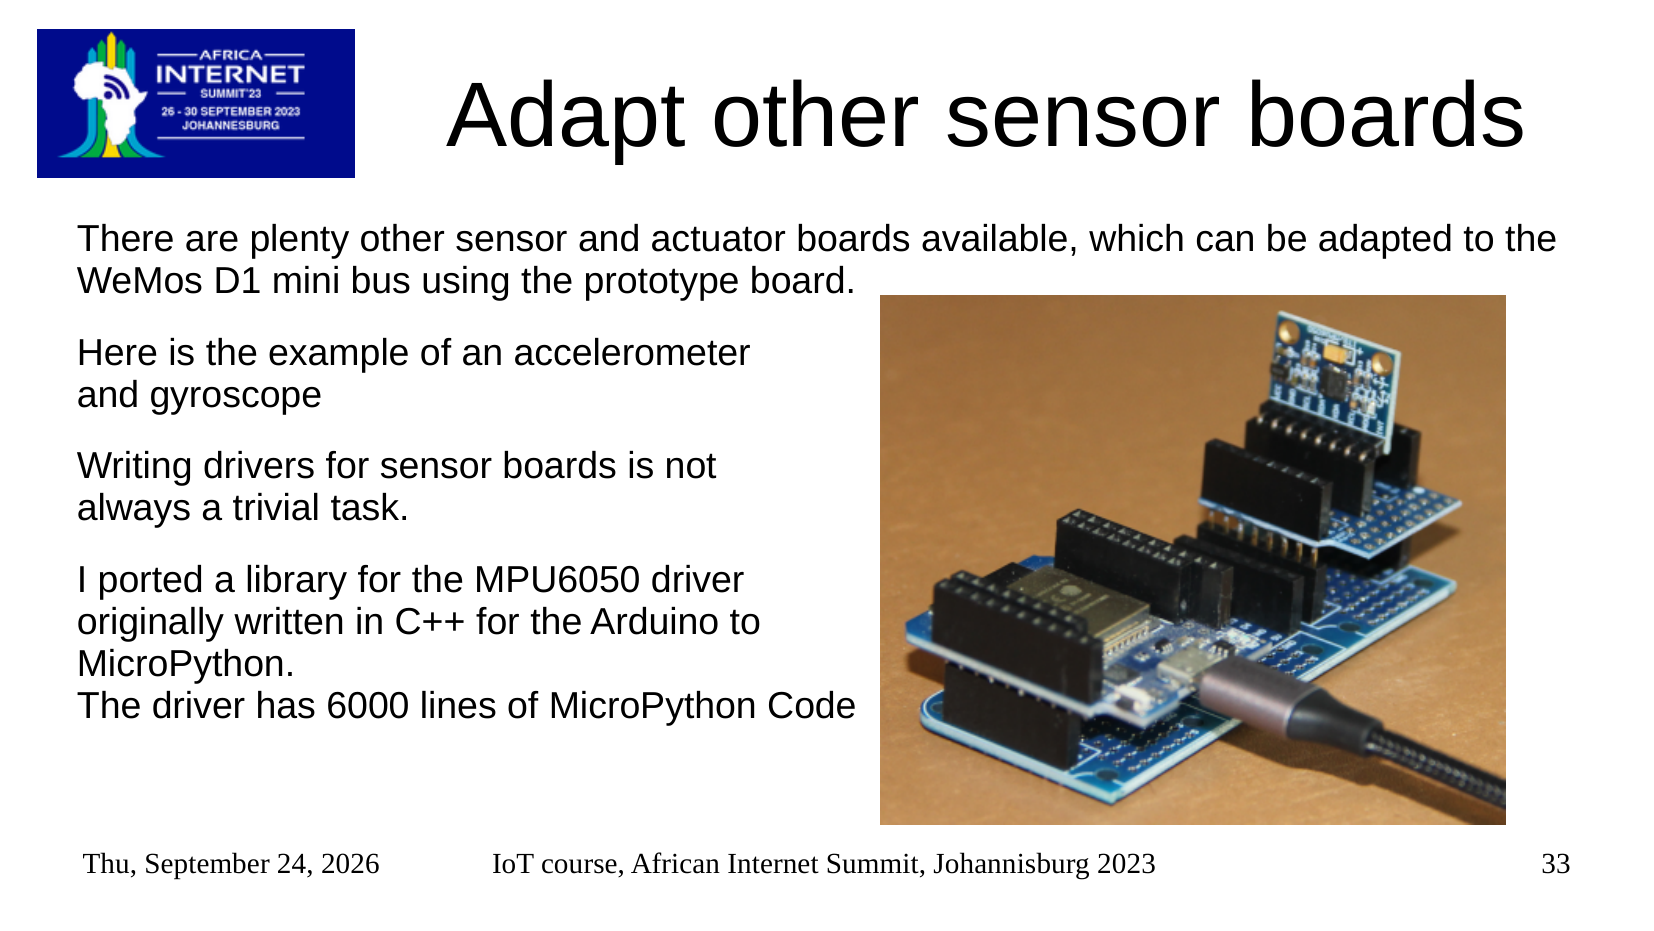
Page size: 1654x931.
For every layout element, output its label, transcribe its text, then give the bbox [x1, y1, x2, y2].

picture [37, 29, 355, 178]
title Adapt other sensor boards [403, 37, 1571, 193]
picture [880, 295, 1506, 825]
list There are plenty other sensor and actuator boards available, which can be adapted to the WeMos D1 mini bus using the prototype board. Here is the example of an accelerometer and gyroscope Writing drivers for sensor boards is not always a trivial task. I ported a library for the MPU6050 driver originally written in C++ for the Arduino to MicroPython. The driver has 6000 lines of MicroPython Code [76, 217, 1565, 758]
